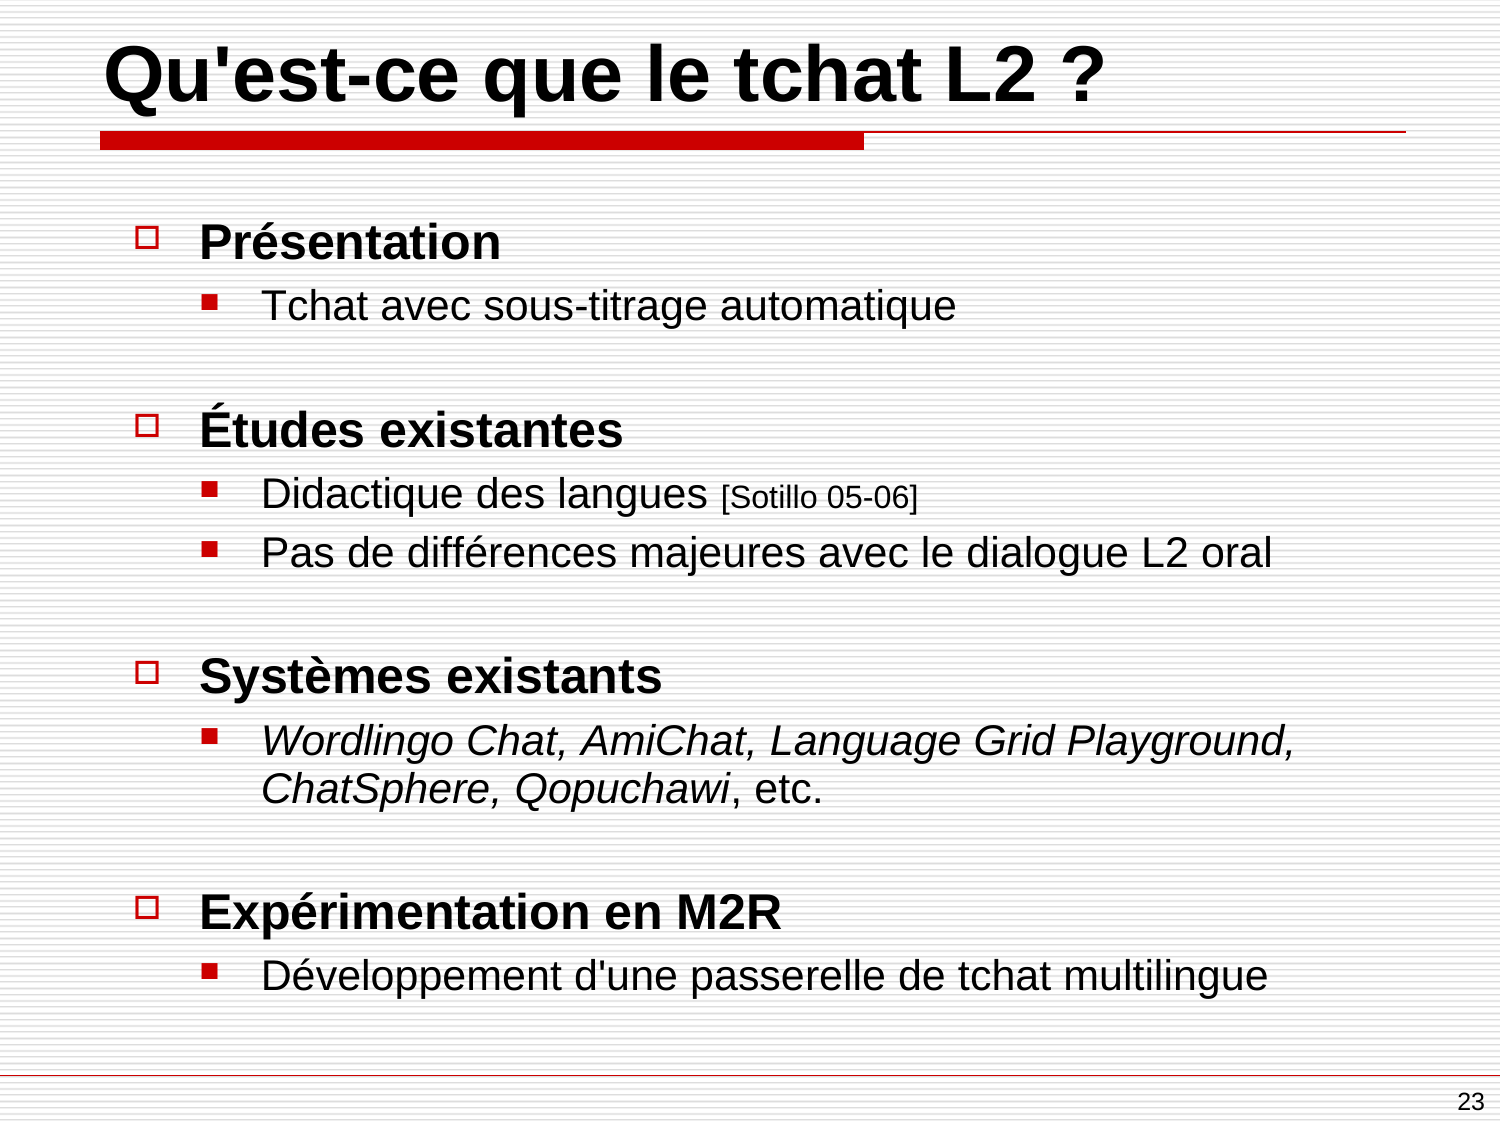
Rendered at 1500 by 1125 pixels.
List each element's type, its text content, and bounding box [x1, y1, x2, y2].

list [92, 162, 1406, 906]
list Présentation Tchat avec sous-titrage automatique Études existantes Didactique des langues [Sotillo 05-06] Pas de différences majeures avec le dialogue L2 oral Systèmes existants Wordlingo Chat, AmiChat, Language Grid Playground, ChatSphere, Qopuchawi, etc. Expérimentation en M2R Développement d'une passerelle de tchat multilingue [118, 206, 1477, 1063]
title Qu'est-ce que le tchat L2 ? [88, 21, 1402, 126]
picture [0, 0, 1500, 1075]
picture [0, 1076, 1500, 1125]
